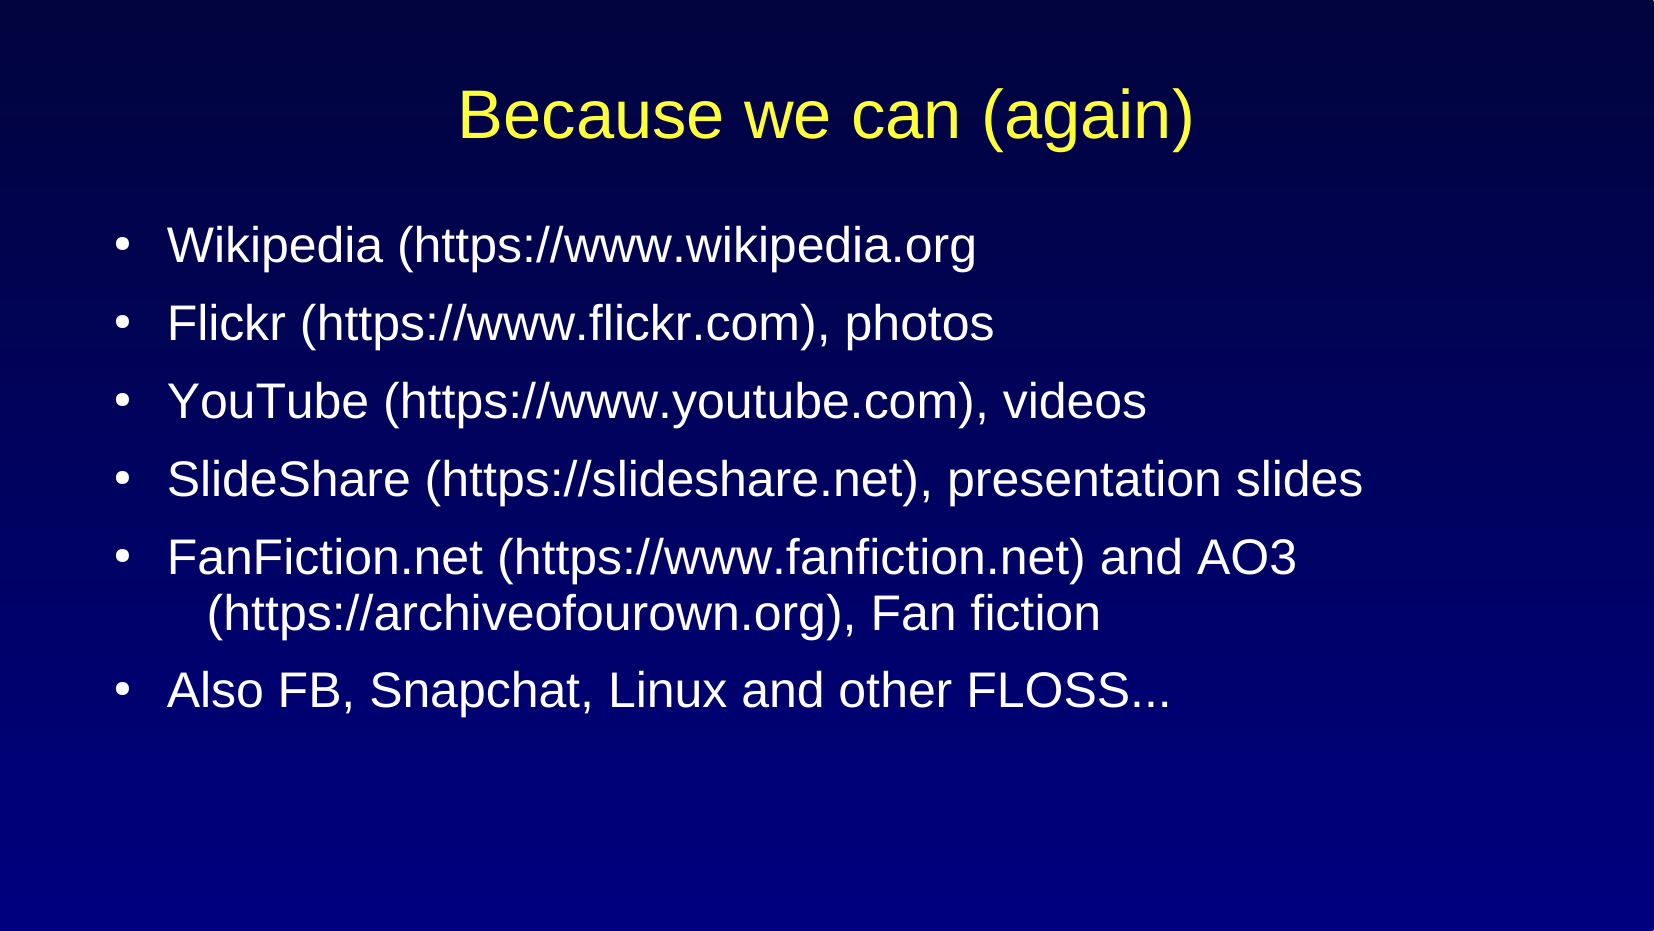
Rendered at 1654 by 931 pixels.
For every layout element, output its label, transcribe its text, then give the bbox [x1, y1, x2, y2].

title Because we can (again) [82, 37, 1571, 193]
list Wikipedia (https://www.wikipedia.org Flickr (https://www.flickr.com), photos YouTube (https://www.youtube.com), videos SlideShare (https://slideshare.net), presentation slides FanFiction.net (https://www.fanfiction.net) and AO3 (https://archiveofourown.org), Fan fiction Also FB, Snapchat, Linux and other FLOSS... [82, 217, 1571, 758]
